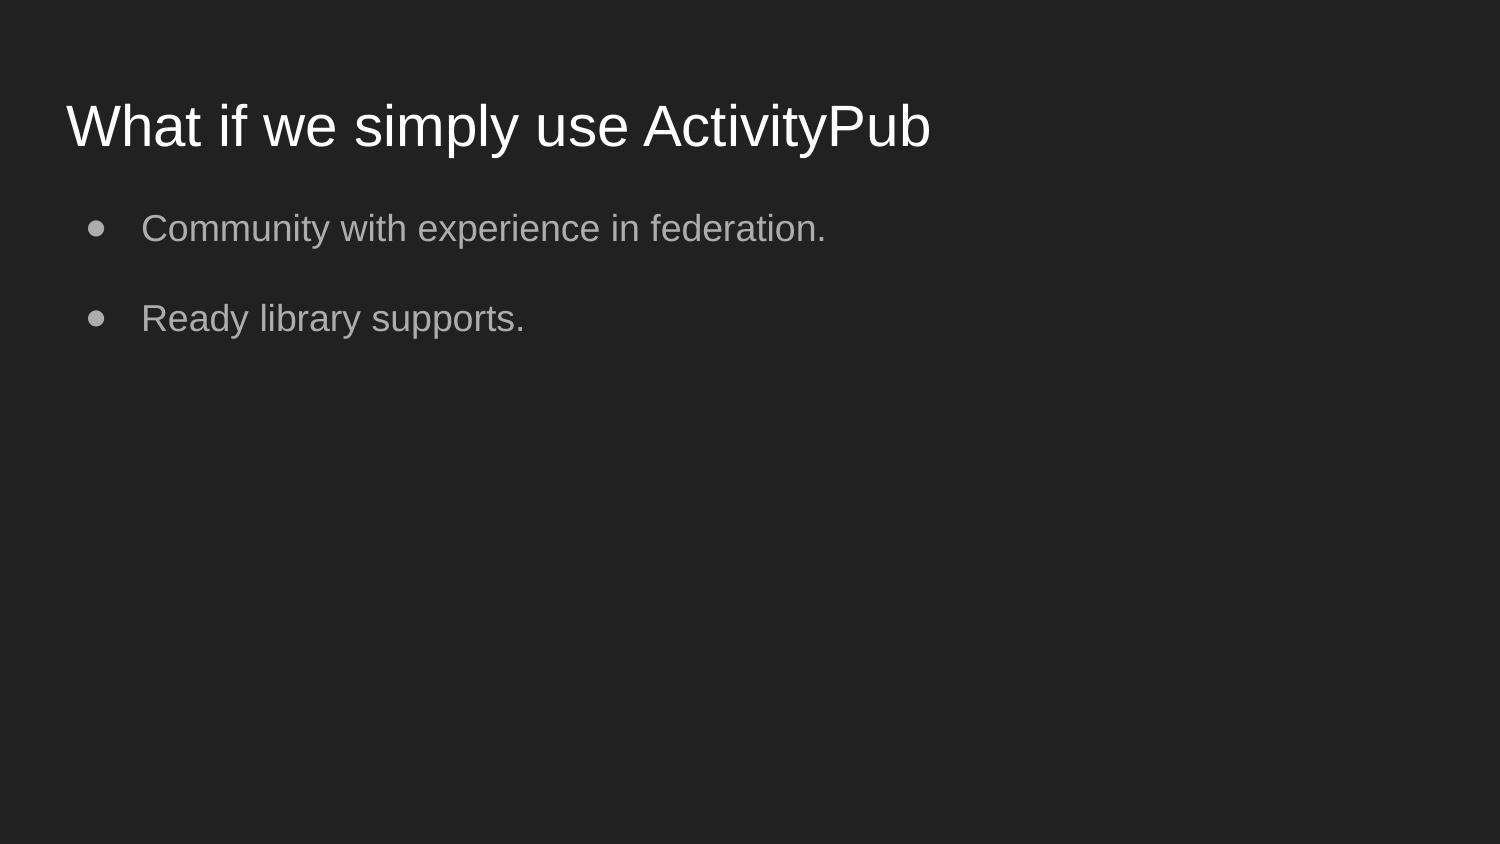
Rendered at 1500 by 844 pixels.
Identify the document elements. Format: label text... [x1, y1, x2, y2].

list Community with experience in federation. Ready library supports. [51, 189, 1449, 750]
title What if we simply use ActivityPub [51, 72, 1449, 167]
